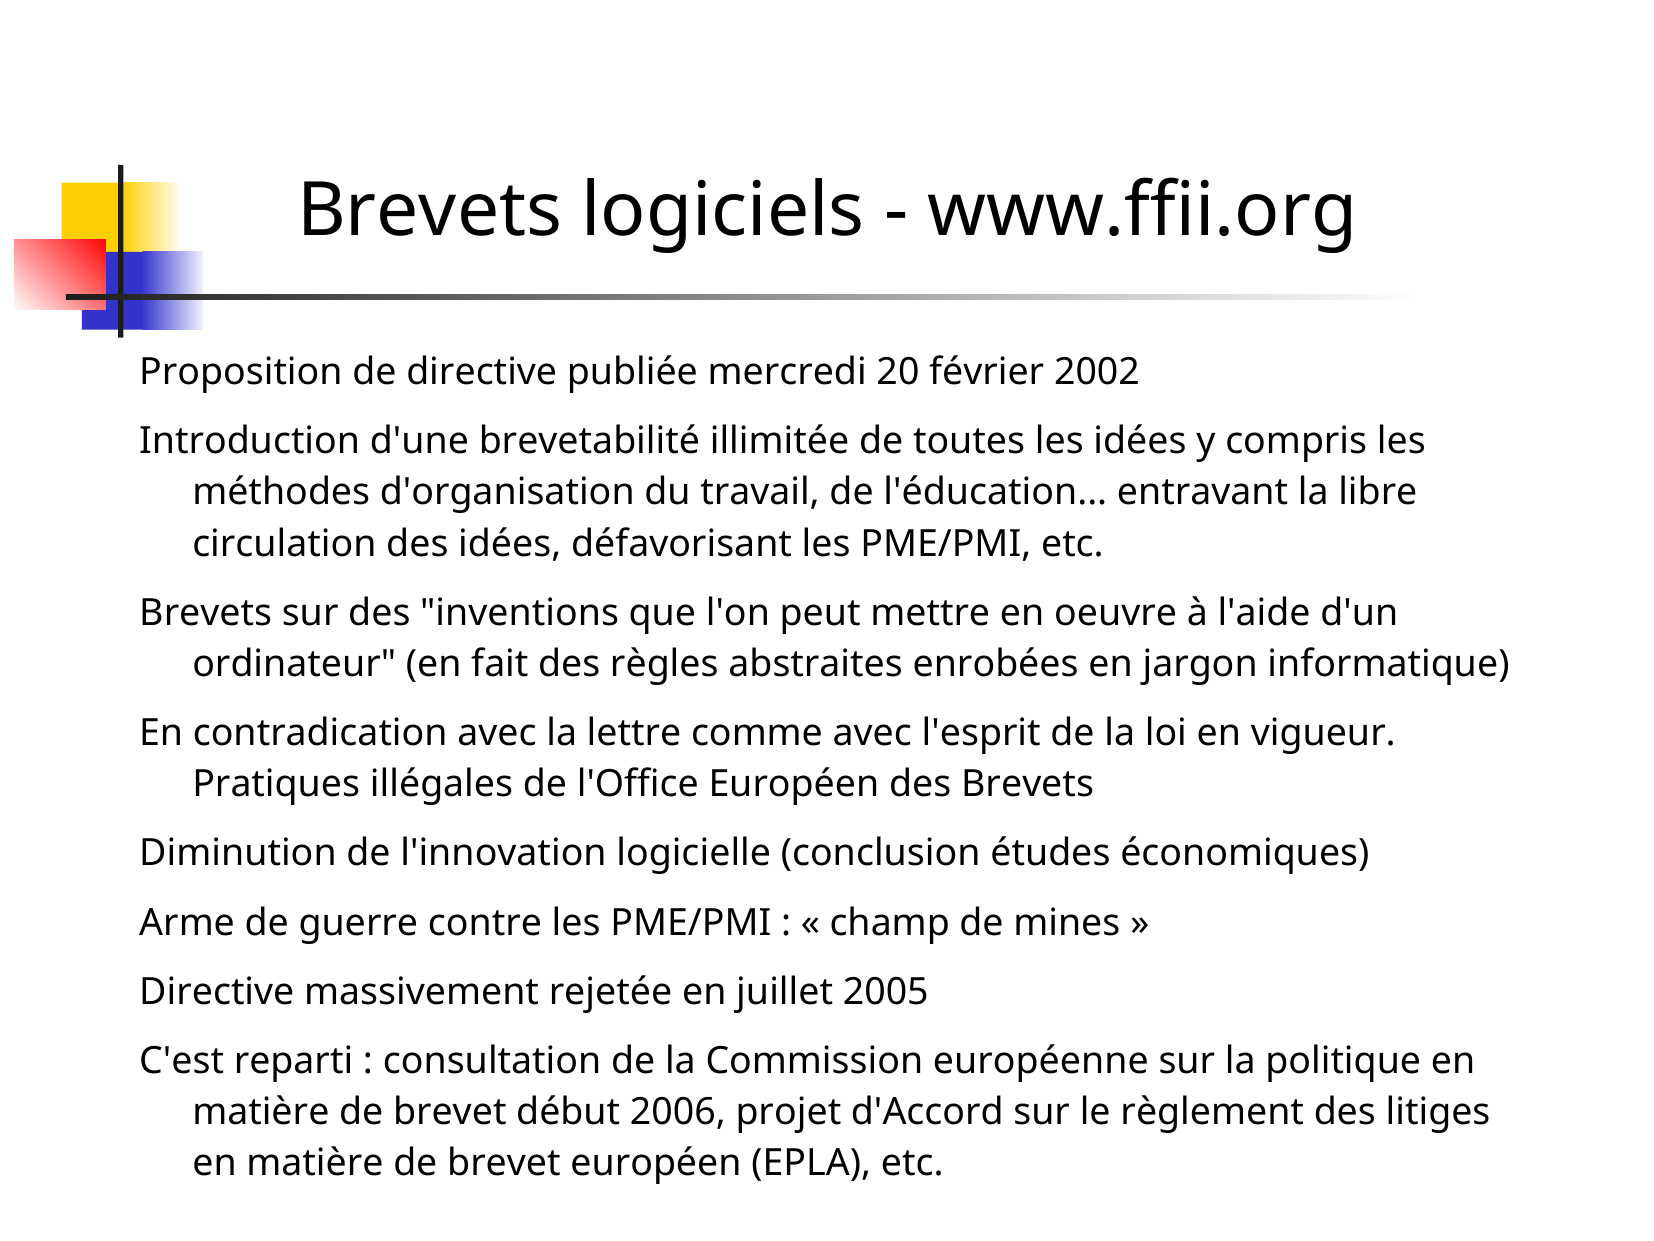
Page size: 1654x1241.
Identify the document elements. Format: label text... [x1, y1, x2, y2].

list Proposition de directive publiée mercredi 20 février 2002 Introduction d'une brevetabilité illimitée de toutes les idées y compris les méthodes d'organisation du travail, de l'éducation... entravant la libre circulation des idées, défavorisant les PME/PMI, etc. Brevets sur des "inventions que l'on peut mettre en oeuvre à l'aide d'un ordinateur" (en fait des règles abstraites enrobées en jargon informatique) En contradication avec la lettre comme avec l'esprit de la loi en vigueur. Pratiques illégales de l'Office Européen des Brevets Diminution de l'innovation logicielle (conclusion études économiques) Arme de guerre contre les PME/PMI : « champ de mines » Directive massivement rejetée en juillet 2005 C'est reparti : consultation de la Commission européenne sur la politique en matière de brevet début 2006, projet d'Accord sur le règlement des litiges en matière de brevet européen (EPLA), etc. [121, 344, 1534, 1155]
title Brevets logiciels - www.ffii.org [121, 102, 1534, 311]
